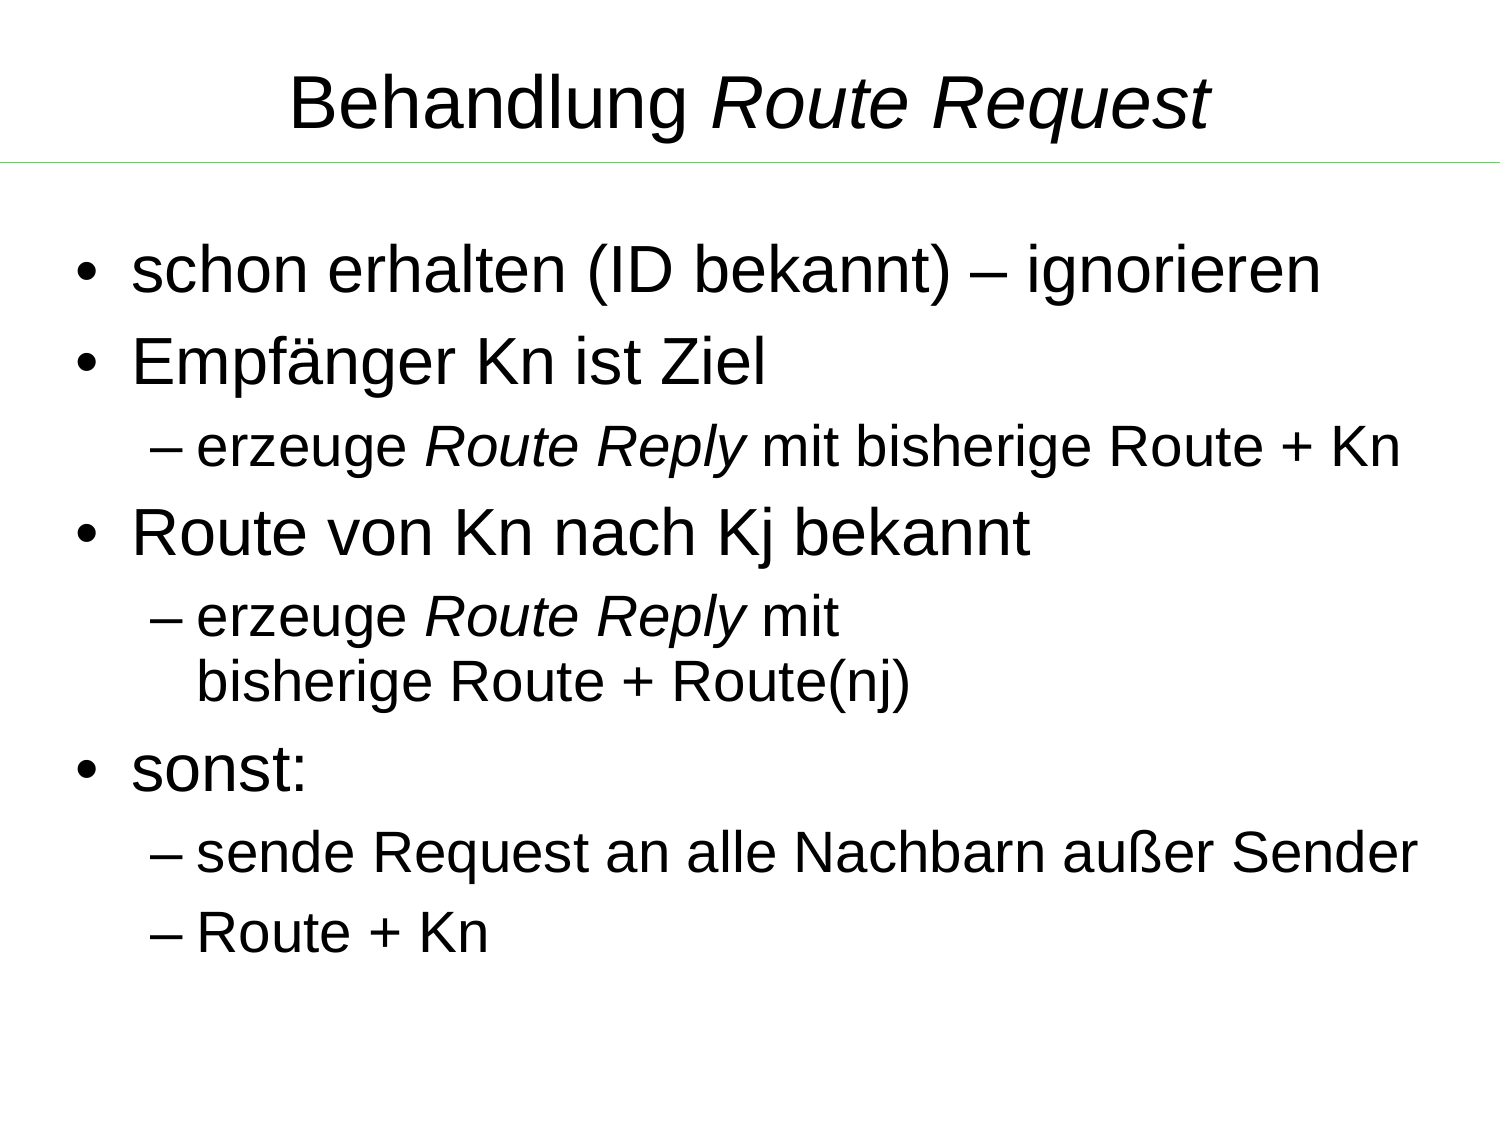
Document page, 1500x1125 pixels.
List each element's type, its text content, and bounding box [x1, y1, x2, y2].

title Behandlung Route Request [75, 57, 1426, 148]
list schon erhalten (ID bekannt) – ignorieren Empfänger Kn ist Ziel erzeuge Route Reply mit bisherige Route + Kn Route von Kn nach Kj bekannt erzeuge Route Reply mit bisherige Route + Route(nj) sonst: sende Request an alle Nachbarn außer Sender Route + Kn [75, 232, 1426, 986]
